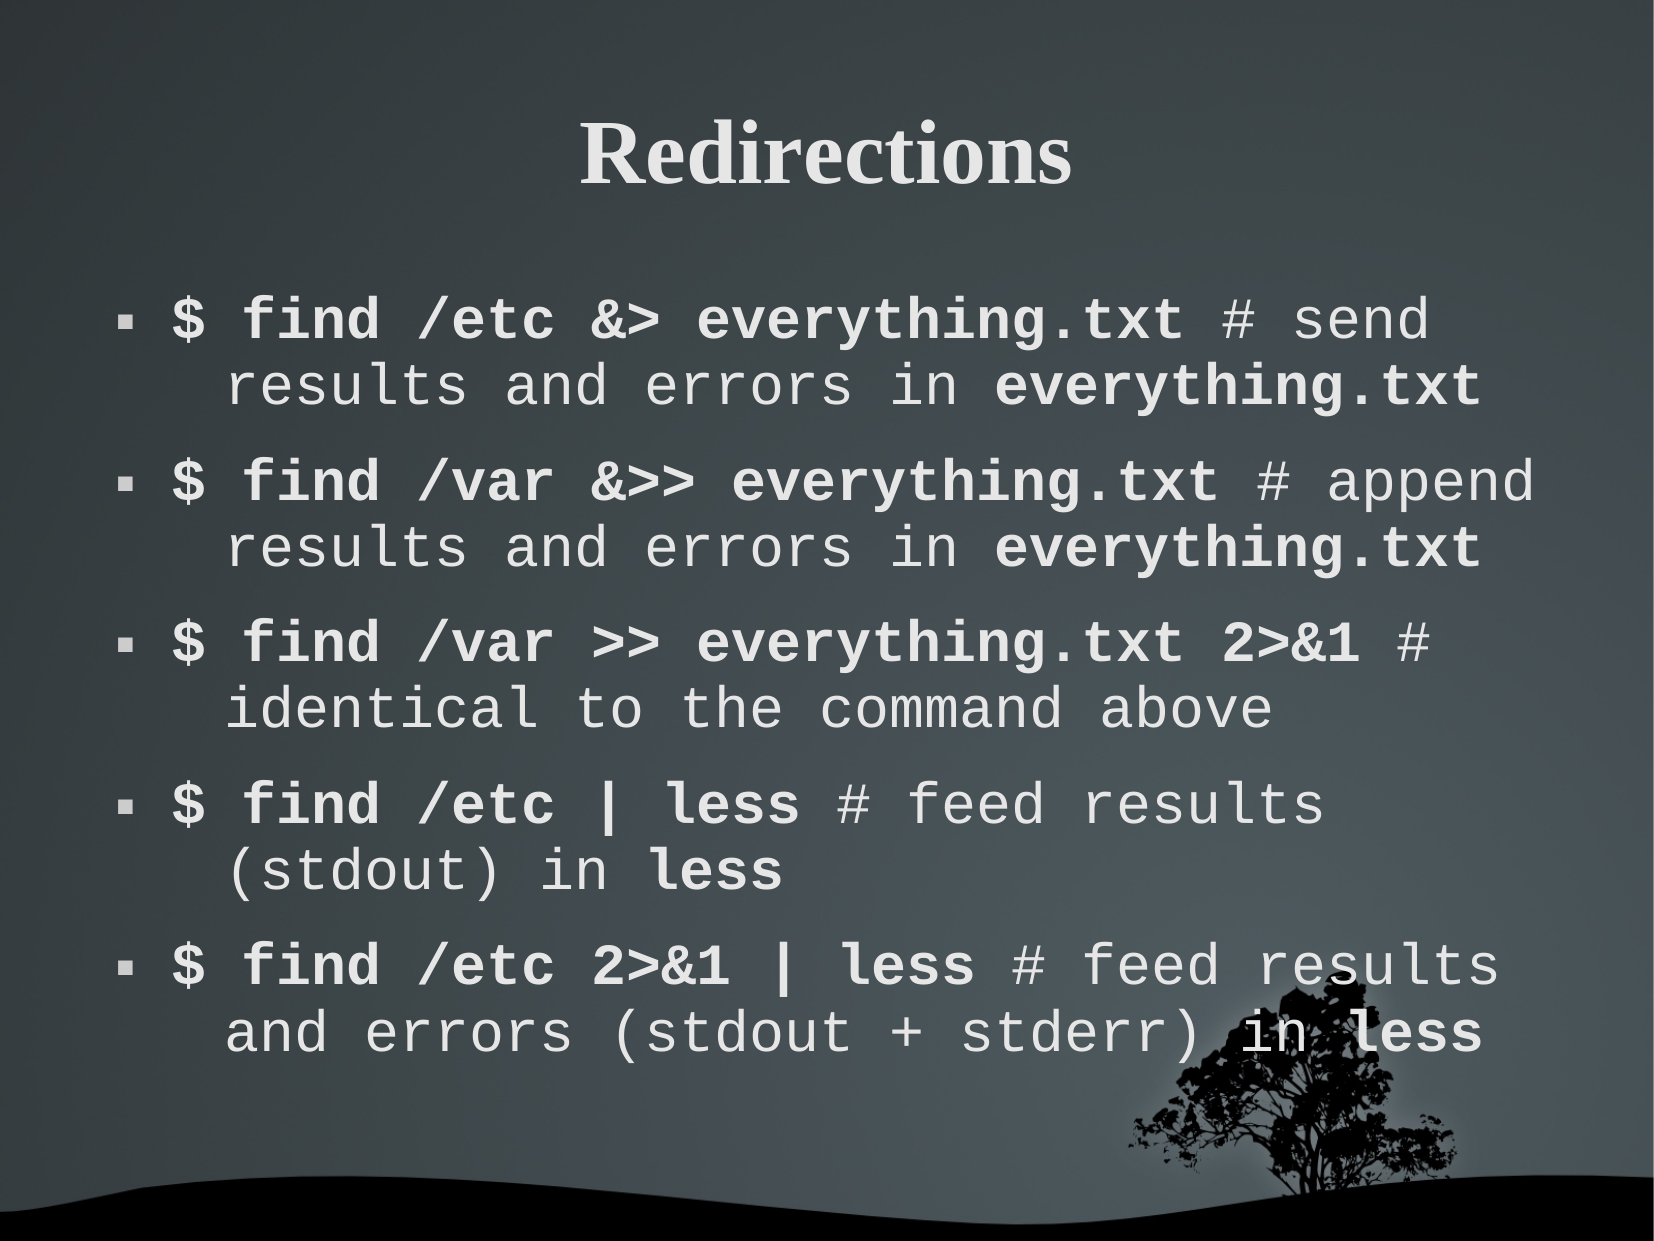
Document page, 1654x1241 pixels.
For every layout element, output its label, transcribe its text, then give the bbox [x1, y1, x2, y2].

list $ find /etc &> everything.txt # send results and errors in everything.txt $ find /var &>> everything.txt # append results and errors in everything.txt $ find /var >> everything.txt 2>&1 # identical to the command above $ find /etc | less # feed results (stdout) in less $ find /etc 2>&1 | less # feed results and errors (stdout + stderr) in less [82, 290, 1571, 1163]
title Redirections [82, 49, 1571, 257]
picture [0, 0, 1654, 1241]
